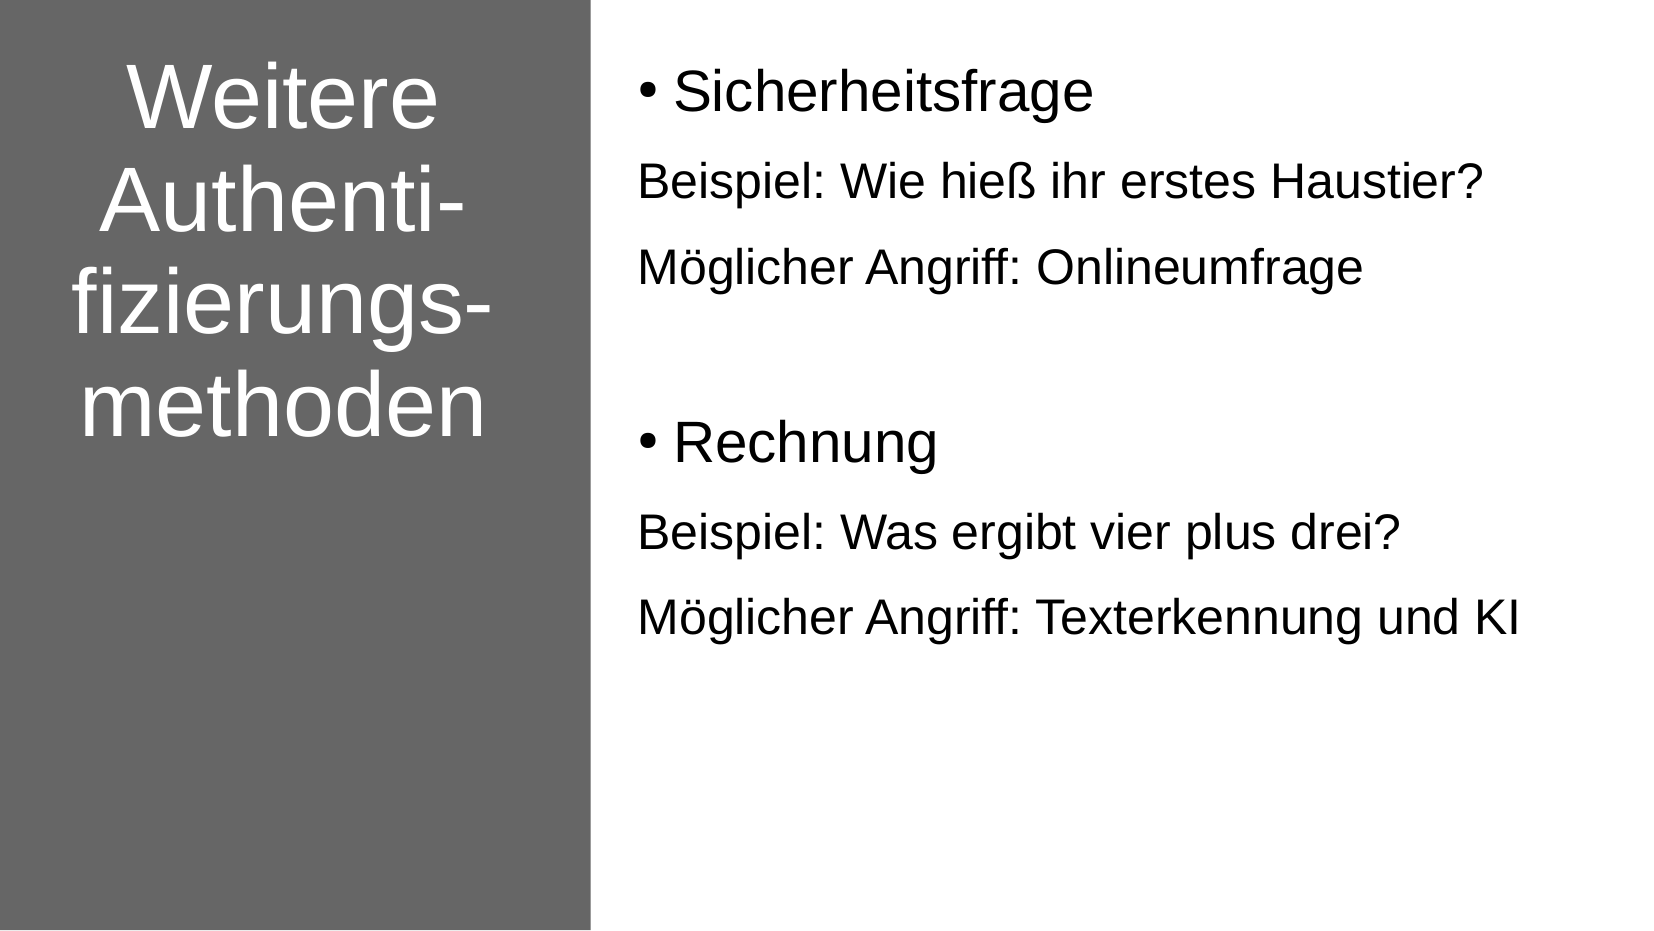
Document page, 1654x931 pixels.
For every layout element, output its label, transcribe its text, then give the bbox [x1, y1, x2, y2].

title Weitere Authenti-fizierungs-methoden [47, 45, 520, 875]
list Sicherheitsfrage Beispiel: Wie hieß ihr erstes Haustier? Möglicher Angriff: Onlineumfrage Rechnung Beispiel: Was ergibt vier plus drei? Möglicher Angriff: Texterkennung und KI [637, 59, 1630, 886]
